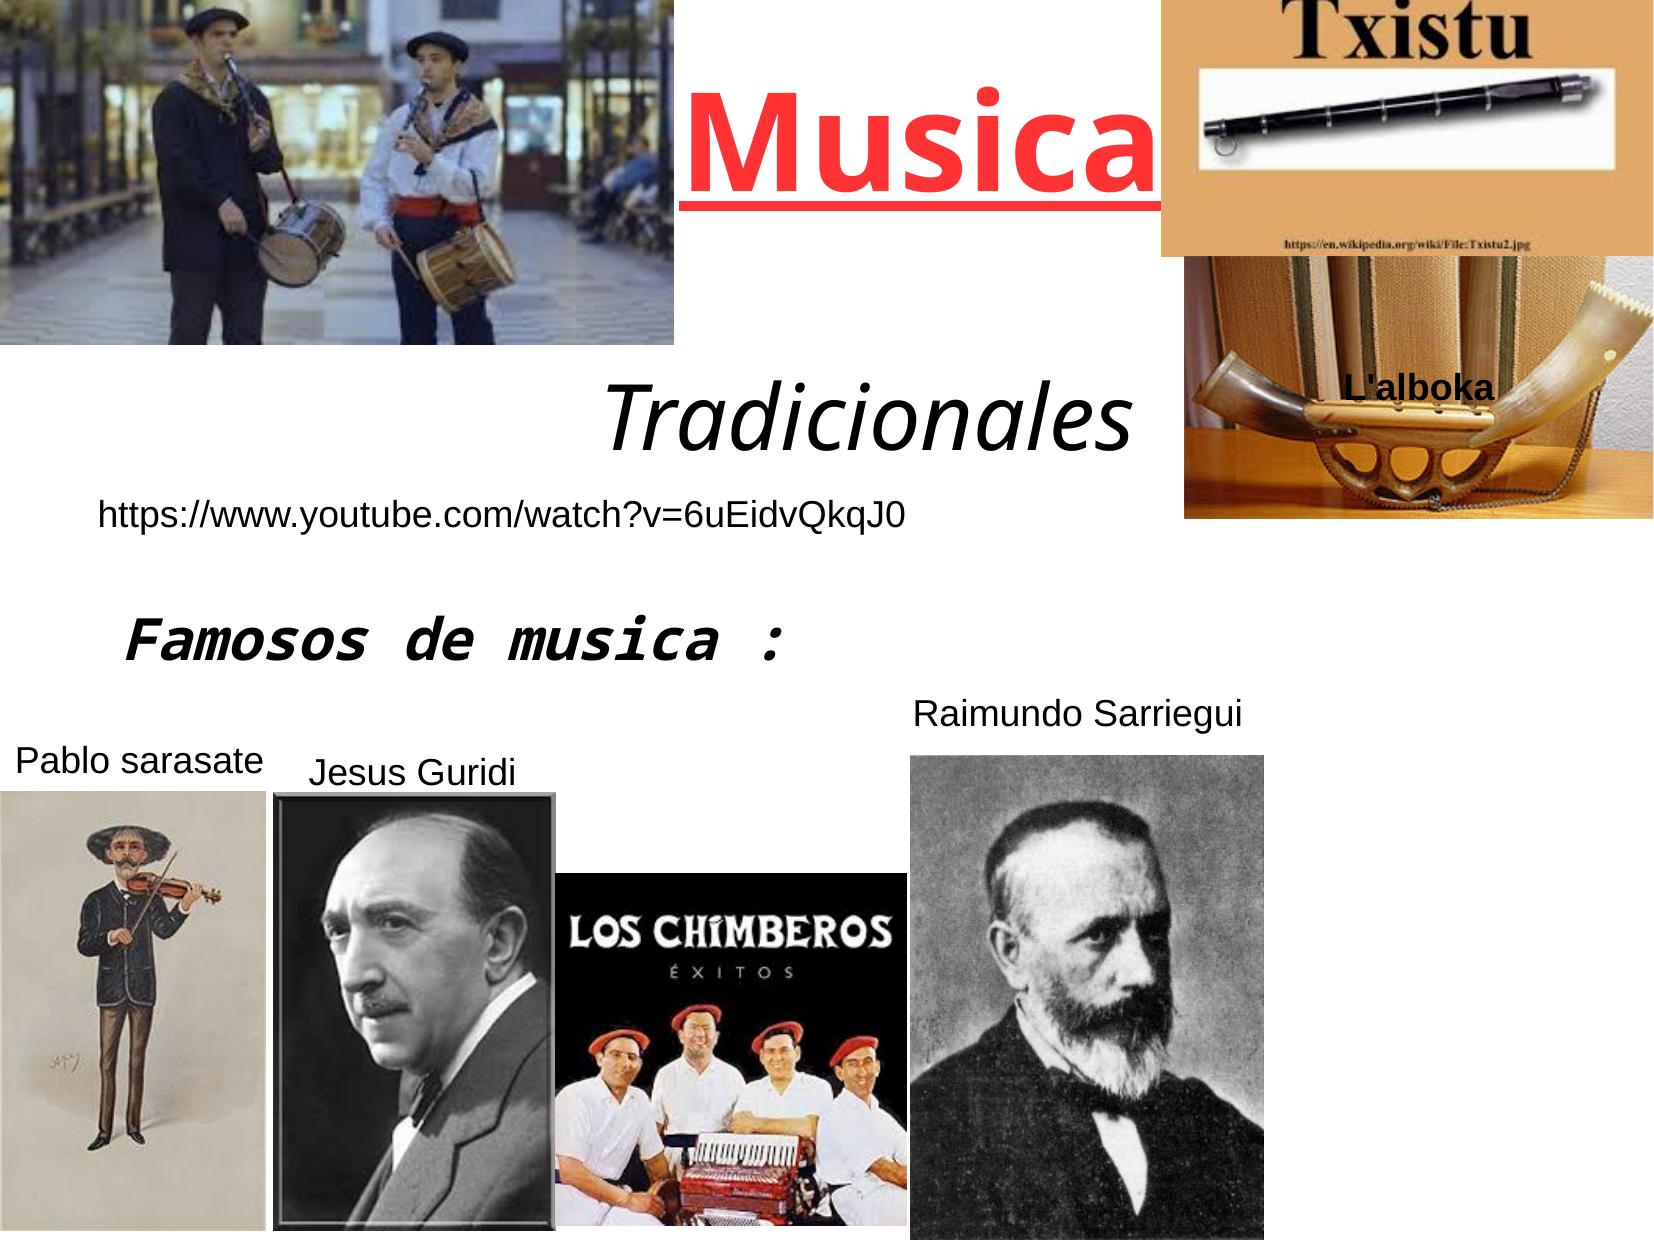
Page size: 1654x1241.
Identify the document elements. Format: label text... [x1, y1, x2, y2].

title Musica [674, 3, 1184, 272]
picture [273, 792, 907, 1231]
text_box Tradicionales [584, 344, 1159, 532]
text_box https://www.youtube.com/watch?v=6uEidvQkqJ0 [82, 486, 1099, 586]
picture [910, 755, 1264, 1240]
text_box Famosos de musica : [106, 590, 836, 684]
text_box Jesus Guridi [293, 744, 532, 801]
picture [0, 791, 266, 1231]
text_box Raimundo Sarriegui [897, 685, 1258, 742]
text_box Pablo sarasate [0, 732, 280, 790]
picture [1161, 0, 1654, 519]
picture [0, 0, 674, 345]
